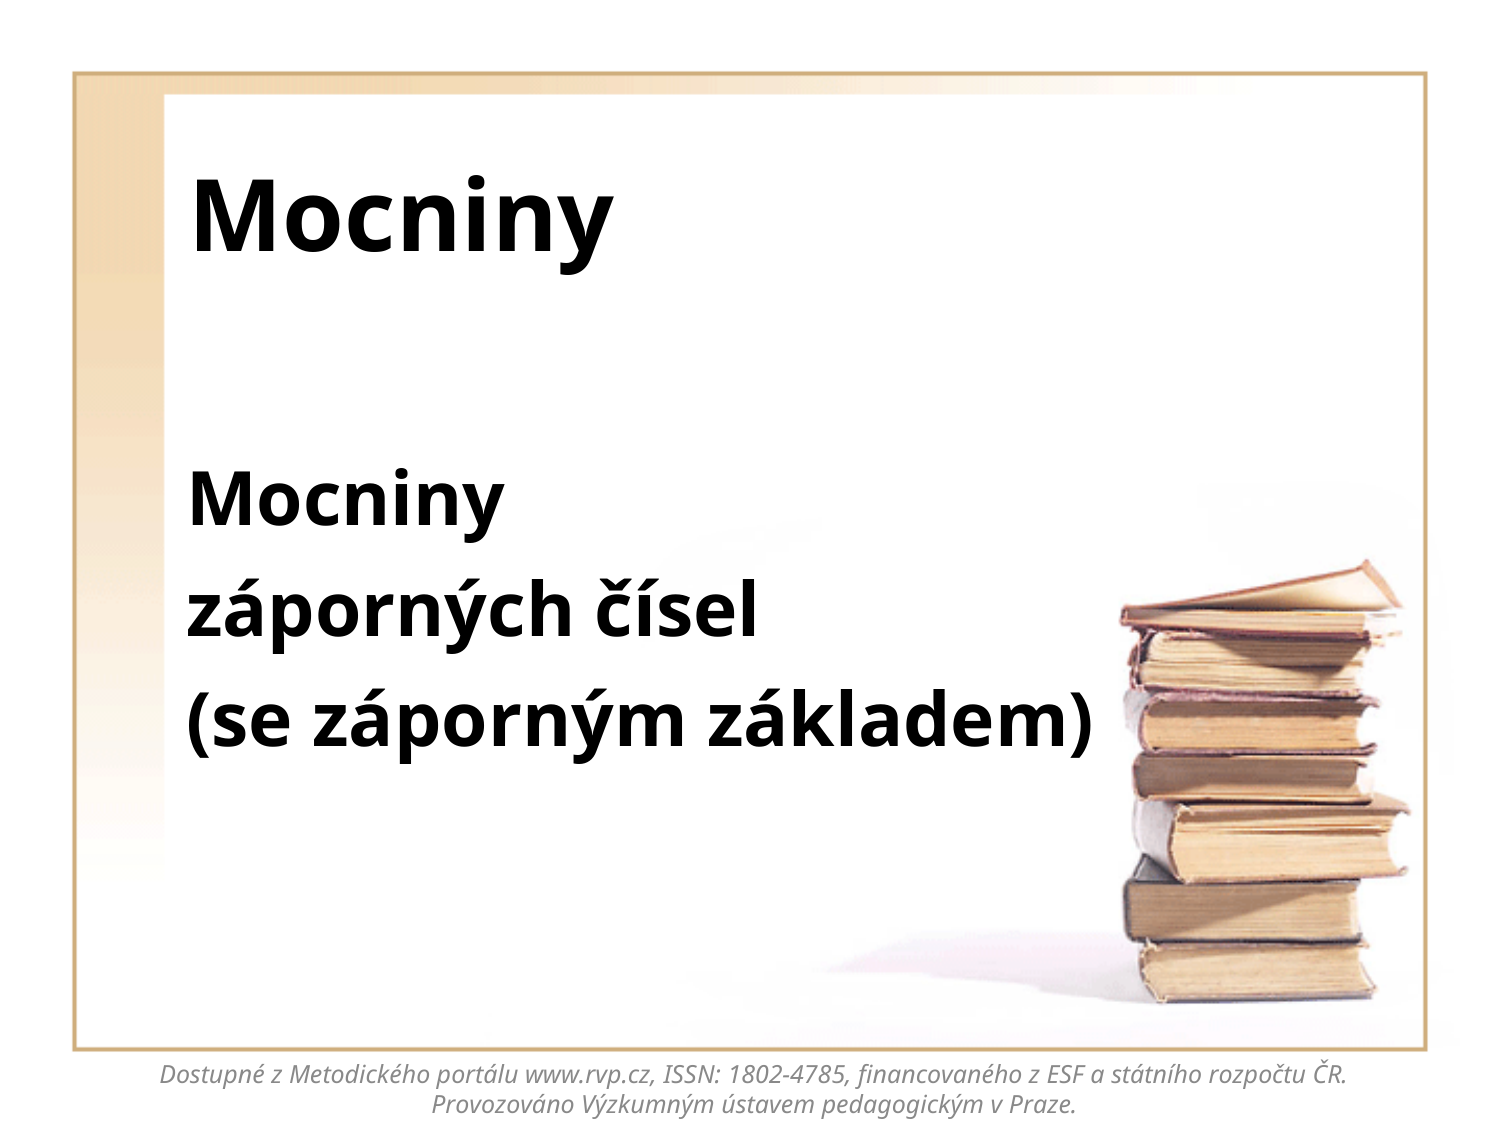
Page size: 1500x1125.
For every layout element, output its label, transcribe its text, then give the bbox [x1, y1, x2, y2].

text_box Mocniny záporných čísel (se záporným základem) [171, 444, 1176, 752]
title Mocniny [173, 125, 1336, 301]
picture [0, 0, 1500, 1125]
